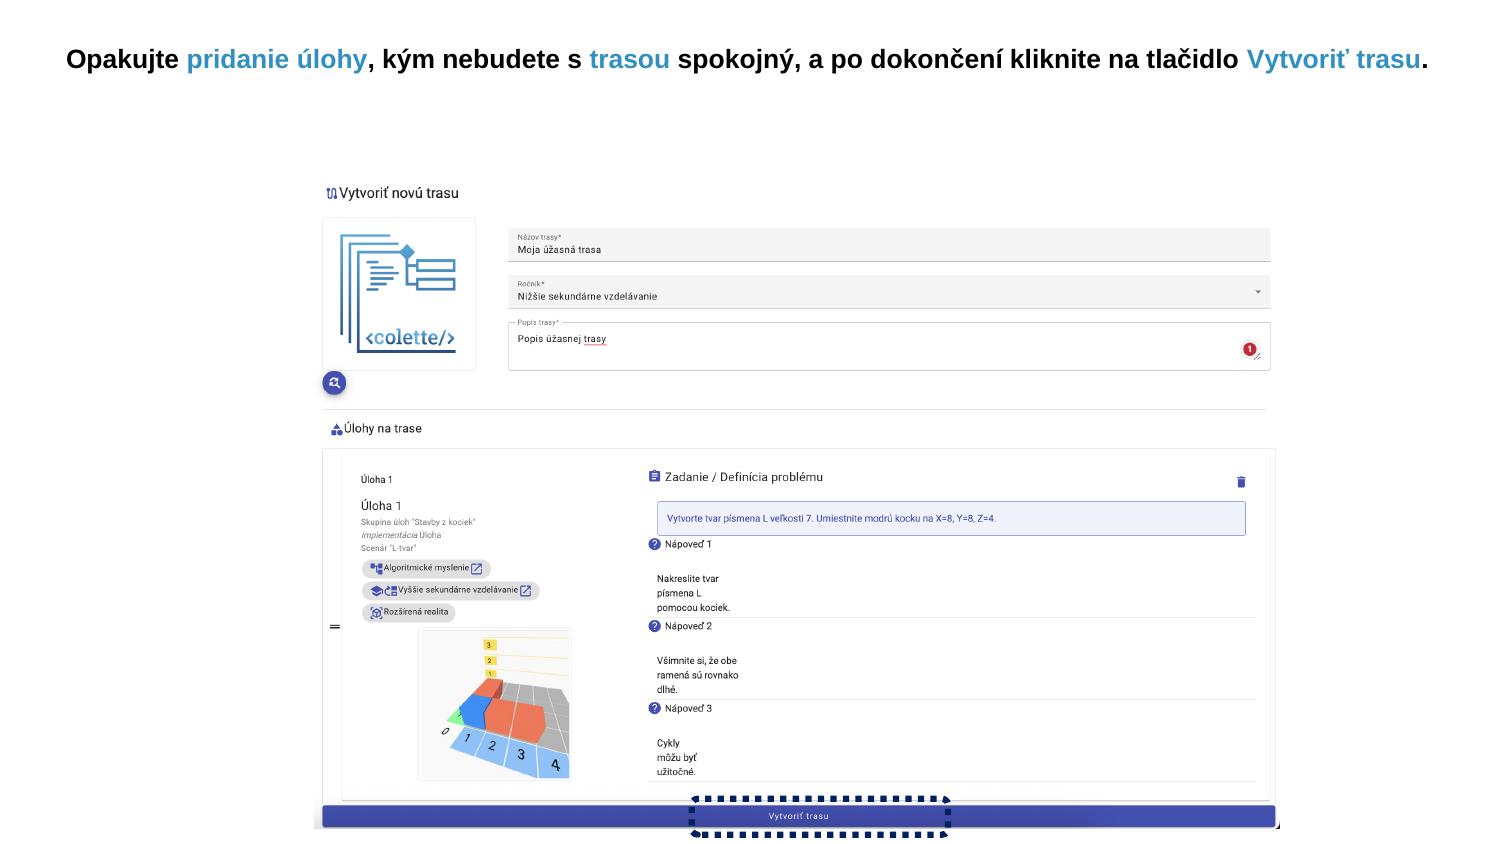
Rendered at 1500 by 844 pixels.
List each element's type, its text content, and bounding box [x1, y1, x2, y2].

title Opakujte pridanie úlohy, kým nebudete s trasou spokojný, a po dokončení kliknite na tlačidlo Vytvoriť trasu. [51, 26, 1449, 121]
picture [314, 177, 1280, 829]
